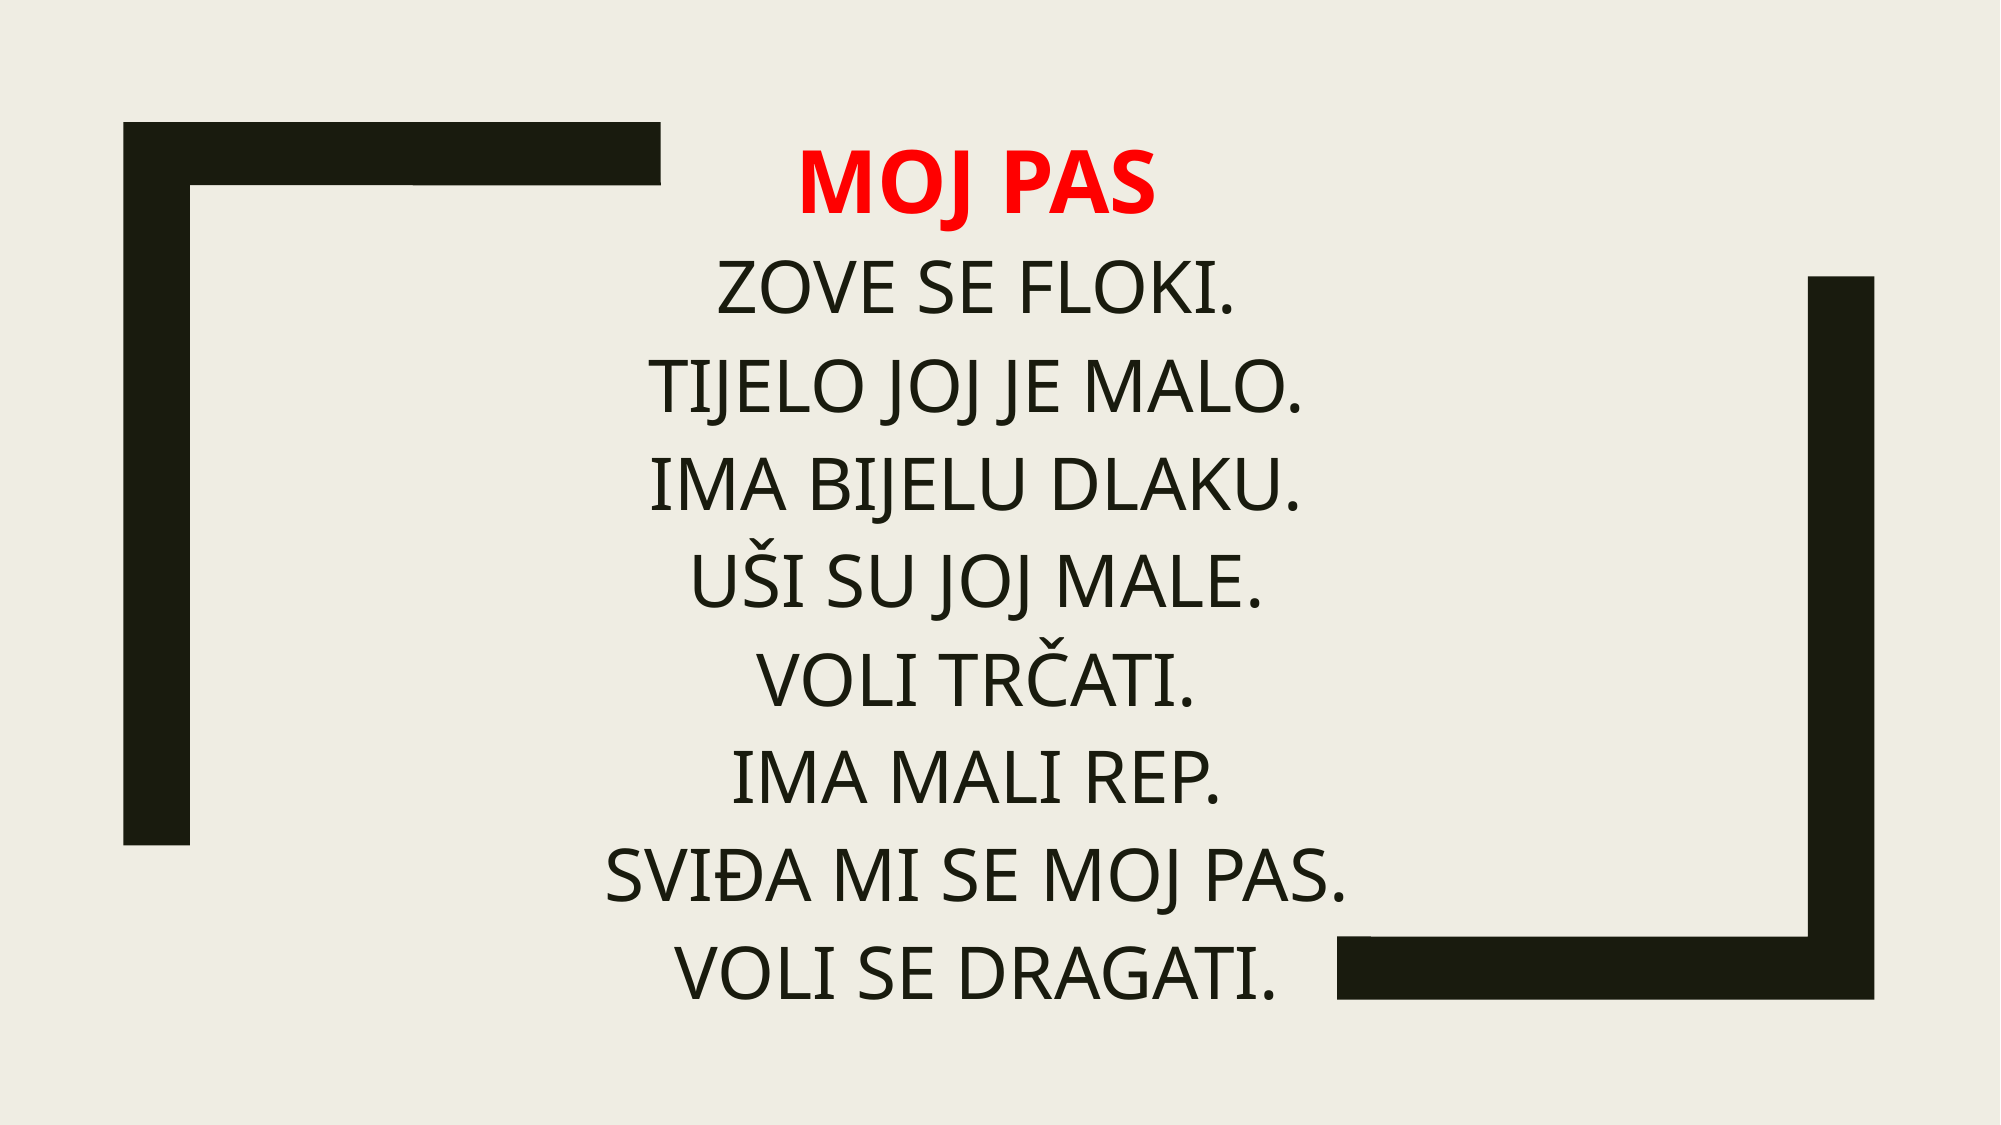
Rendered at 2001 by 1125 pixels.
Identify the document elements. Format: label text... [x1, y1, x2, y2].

subtitle MOJ PAS ZOVE SE FLOKI. TIJELO JOJ JE MALO. IMA BIJELU DLAKU. UŠI SU JOJ MALE. VOLI TRČATI. IMA MALI REP. SVIĐA MI SE MOJ PAS. VOLI SE DRAGATI. [295, 105, 1659, 1016]
